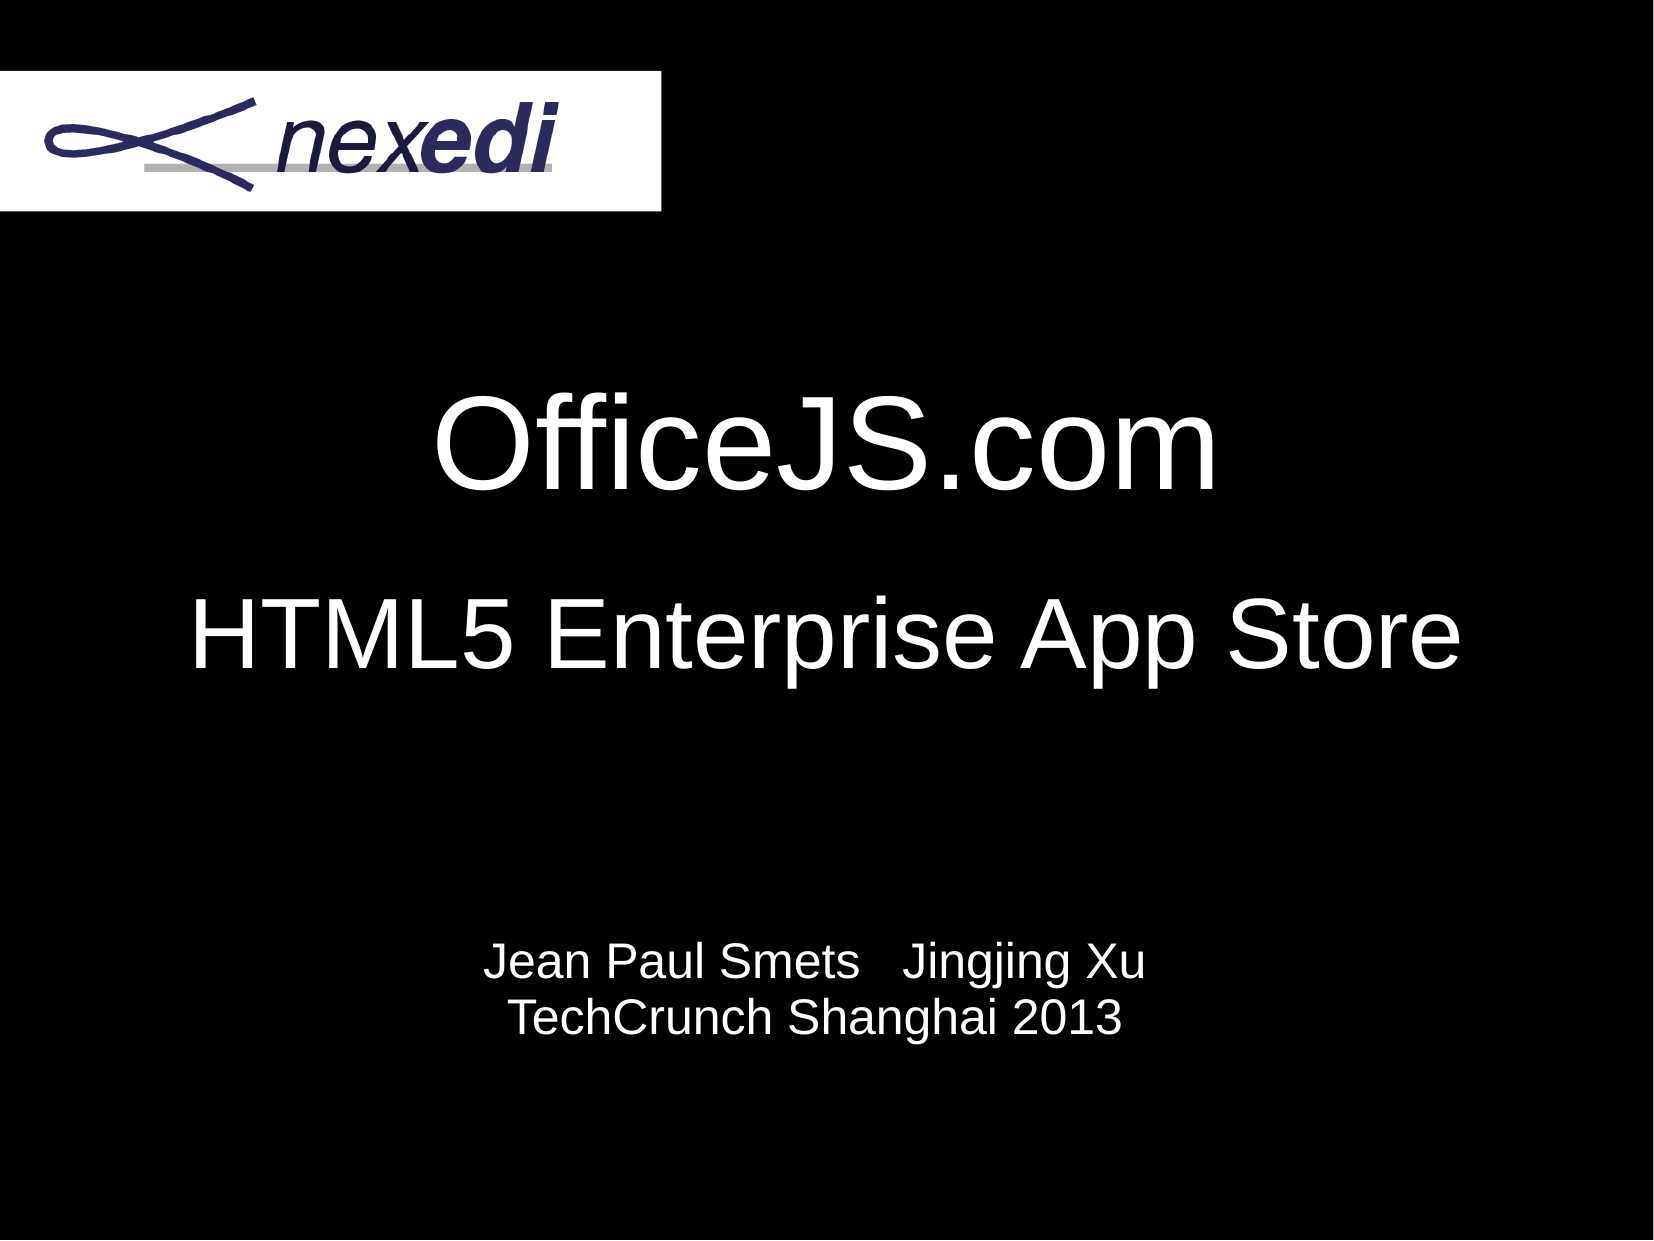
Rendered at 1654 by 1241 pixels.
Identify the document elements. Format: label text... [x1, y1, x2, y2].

picture [44, 97, 82, 192]
text_box Jean Paul Smets Jingjing Xu TechCrunch Shanghai 2013 [165, 933, 1465, 1045]
text_box [0, 70, 82, 212]
subtitle OfficeJS.com HTML5 Enterprise App Store [82, 49, 1571, 1010]
